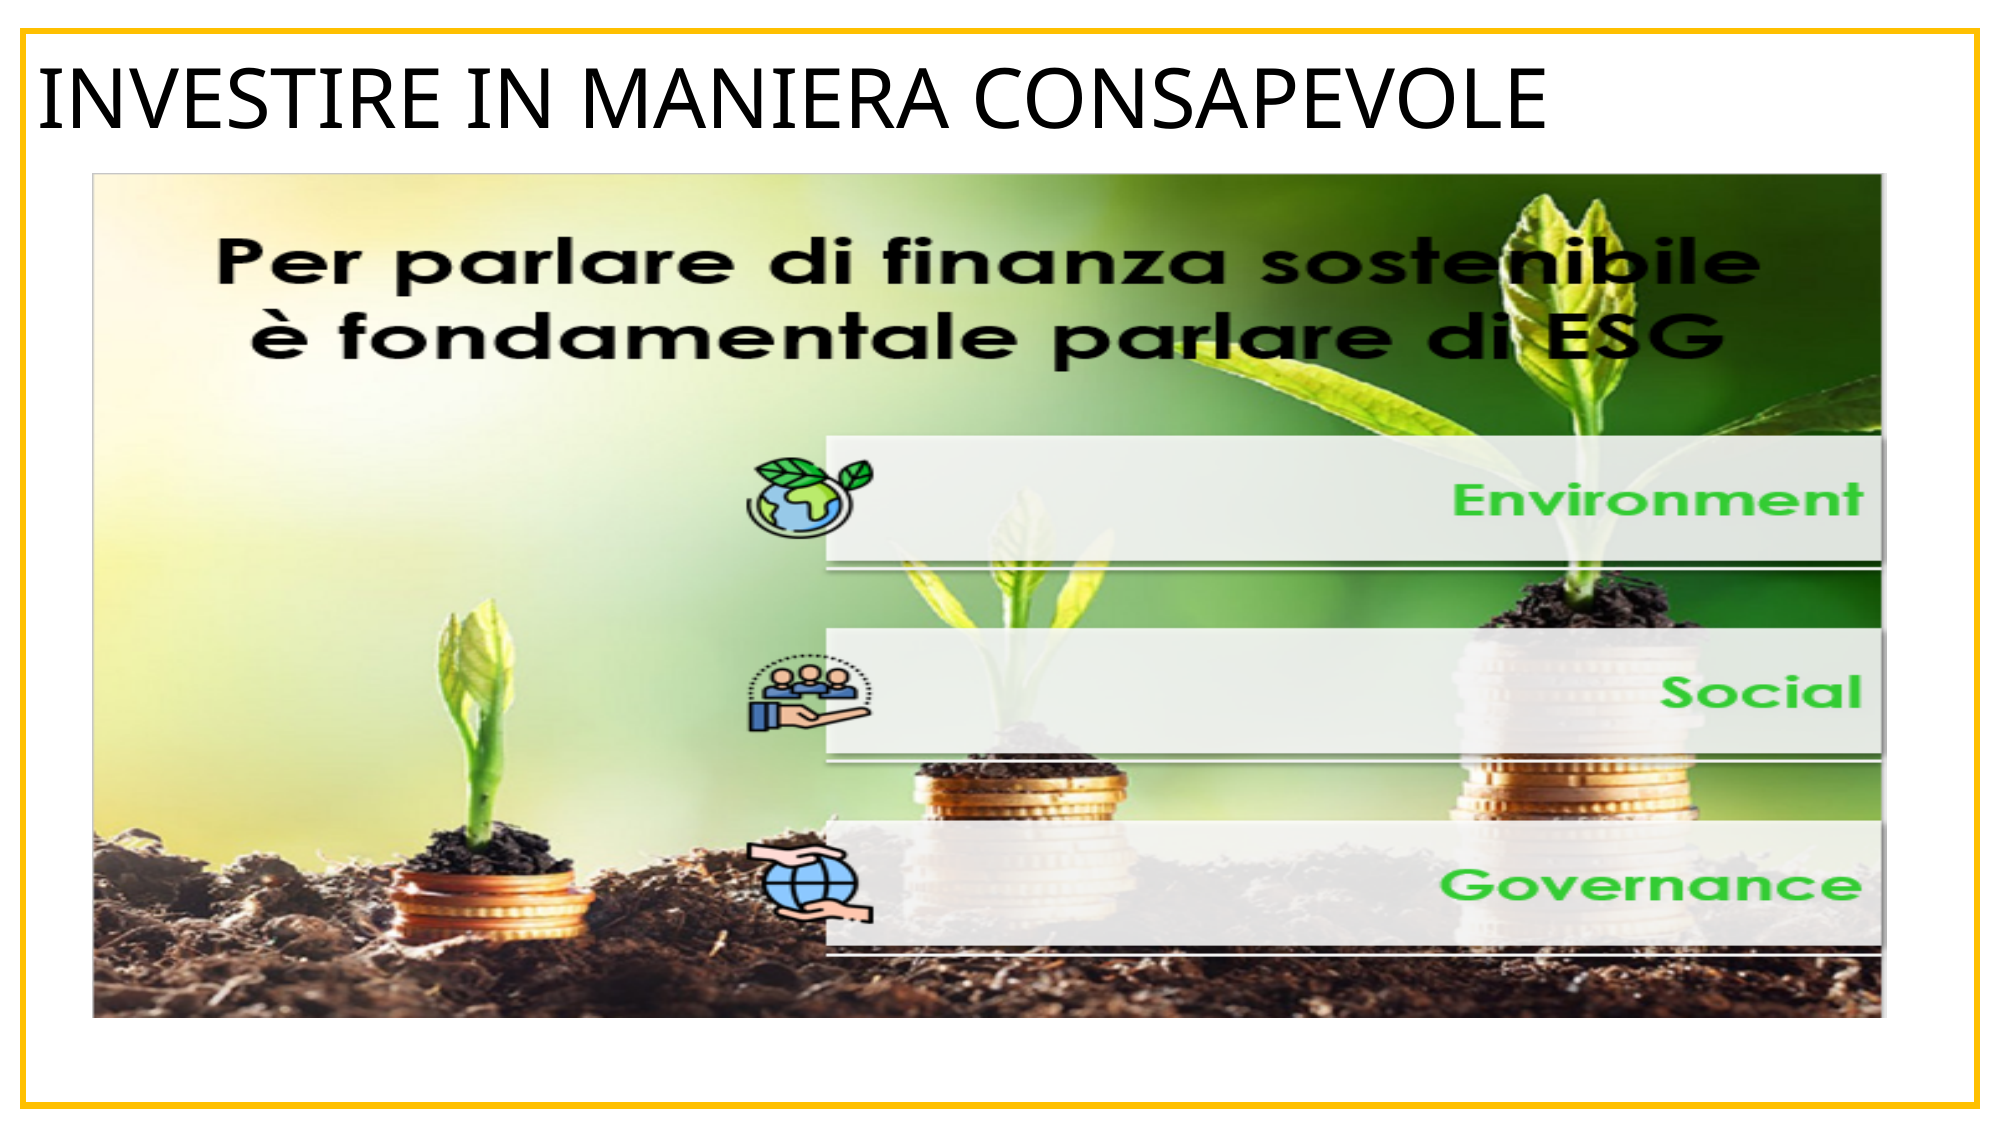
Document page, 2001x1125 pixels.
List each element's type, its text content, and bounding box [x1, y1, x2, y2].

text_box INVESTIRE IN MANIERA CONSAPEVOLE [22, 30, 1978, 1106]
picture [92, 173, 1887, 1018]
